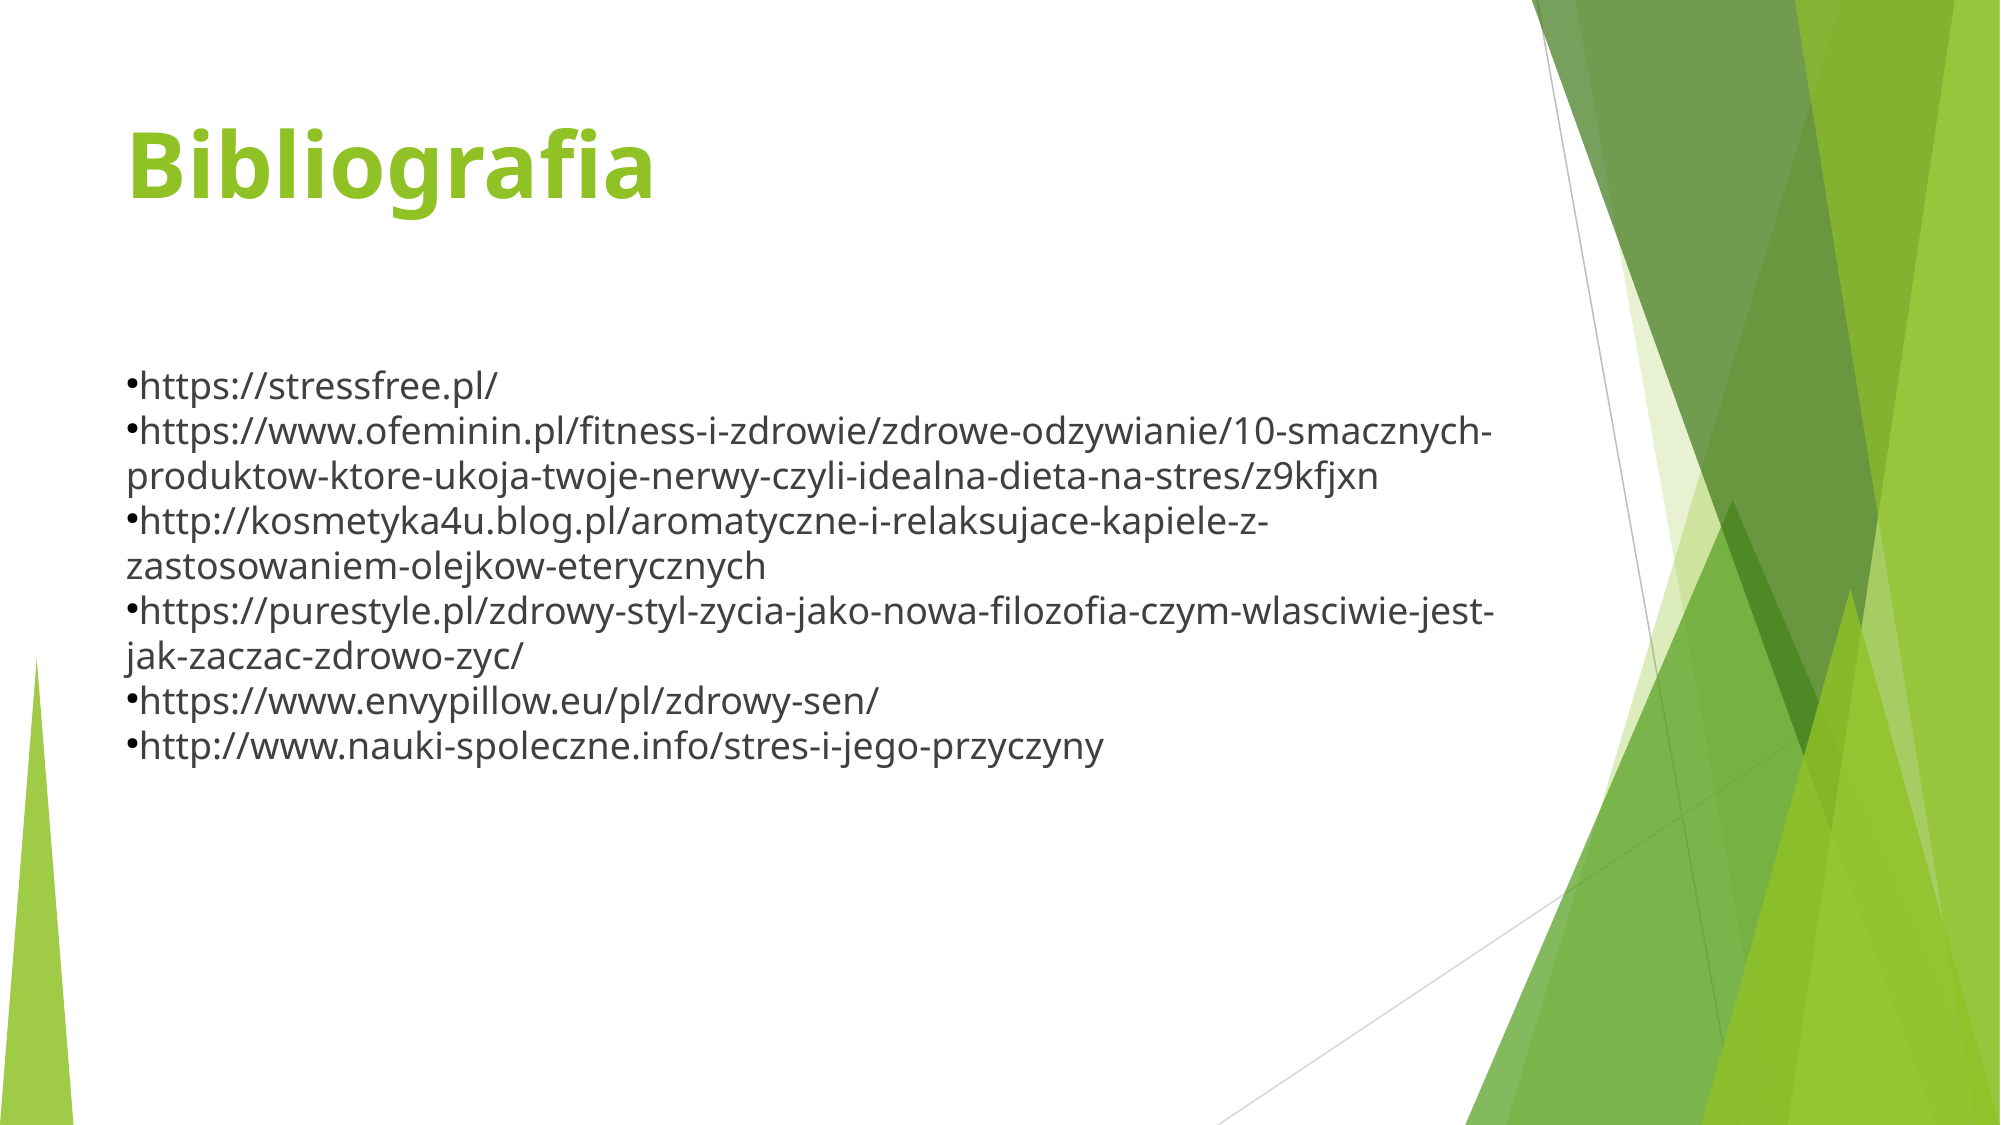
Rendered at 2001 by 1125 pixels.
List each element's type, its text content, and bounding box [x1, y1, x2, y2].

list https://stressfree.pl/ https://www.ofeminin.pl/fitness-i-zdrowie/zdrowe-odzywianie/10-smacznych-produktow-ktore-ukoja-twoje-nerwy-czyli-idealna-dieta-na-stres/z9kfjxn http://kosmetyka4u.blog.pl/aromatyczne-i-relaksujace-kapiele-z-zastosowaniem-olejkow-eterycznych https://purestyle.pl/zdrowy-styl-zycia-jako-nowa-filozofia-czym-wlasciwie-jest-jak-zaczac-zdrowo-zyc/ https://www.envypillow.eu/pl/zdrowy-sen/ http://www.nauki-spoleczne.info/stres-i-jego-przyczyny [111, 354, 1522, 992]
title Bibliografia [111, 99, 1522, 317]
